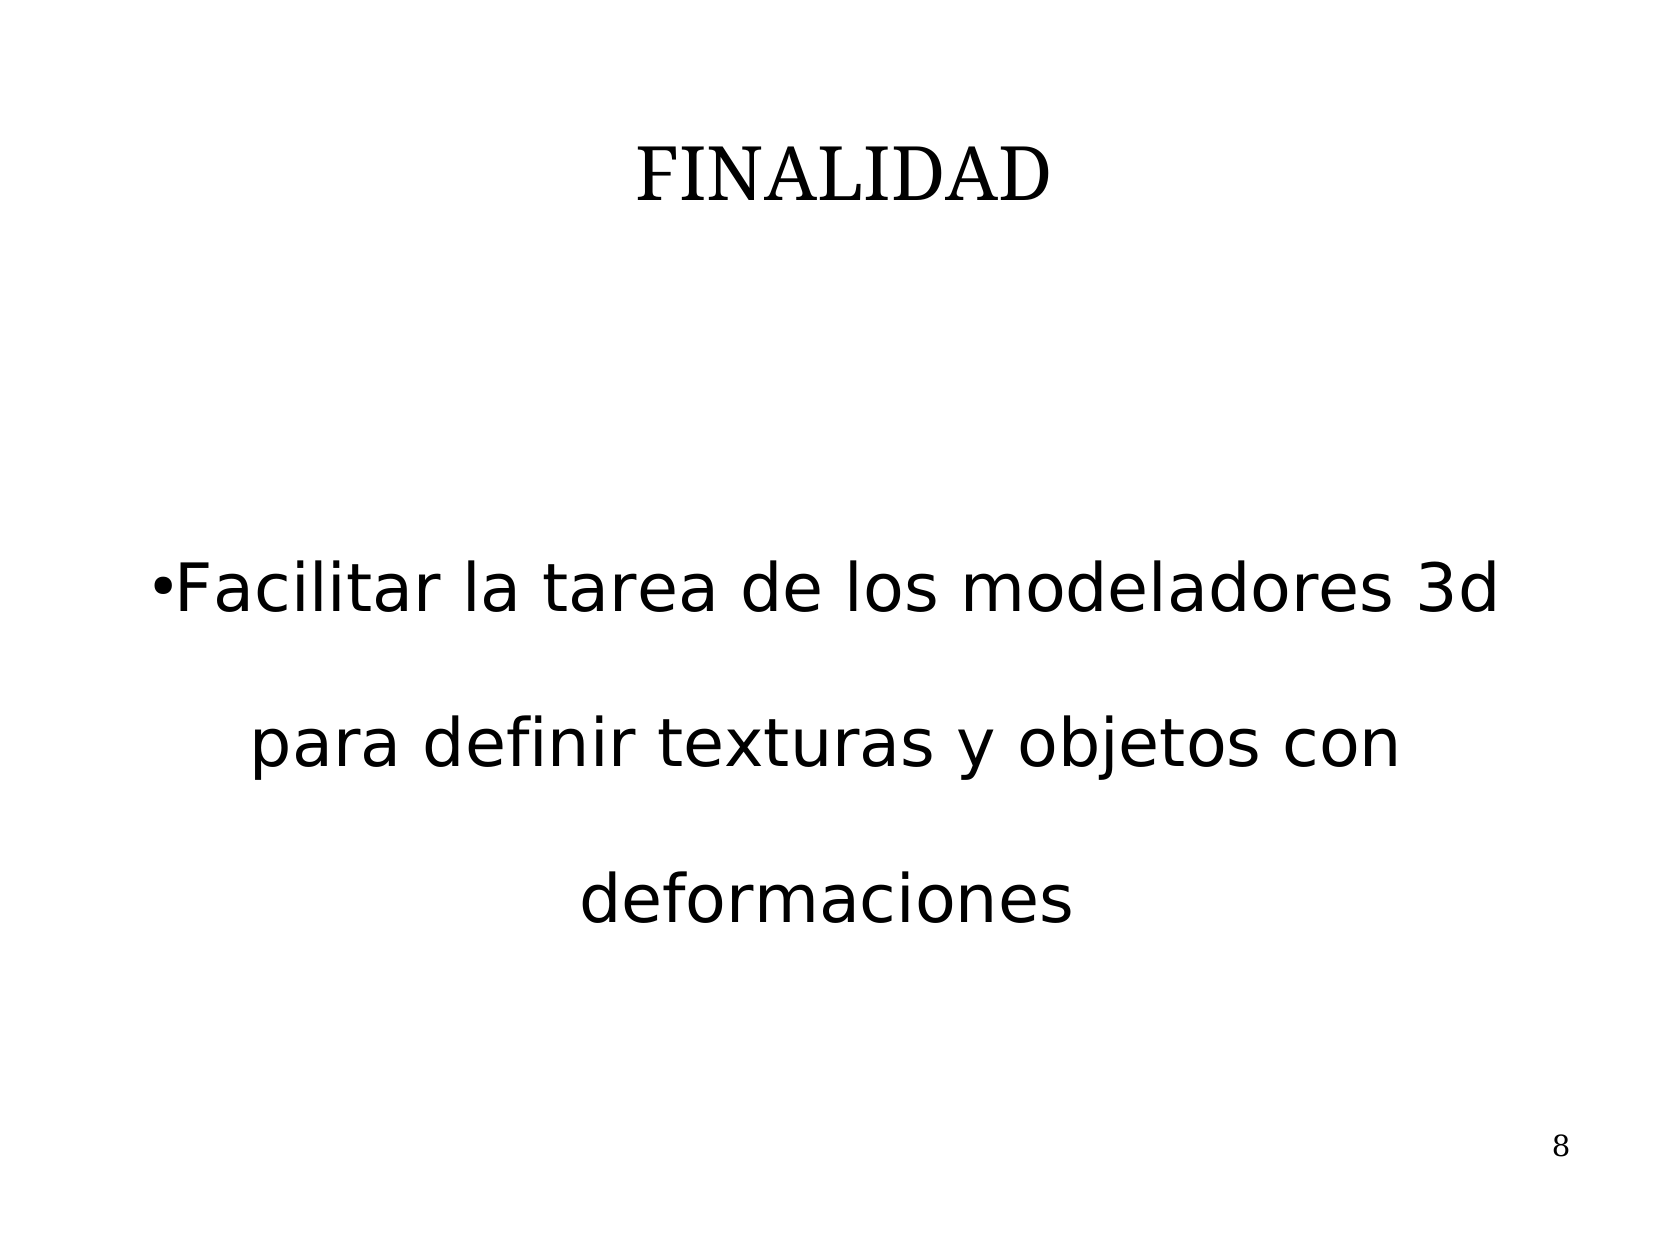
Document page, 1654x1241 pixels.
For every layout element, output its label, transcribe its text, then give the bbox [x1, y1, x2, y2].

title FINALIDAD [82, 18, 1571, 288]
subtitle Facilitar la tarea de los modeladores 3d para definir texturas y objetos con deformaciones [88, 295, 1565, 1114]
